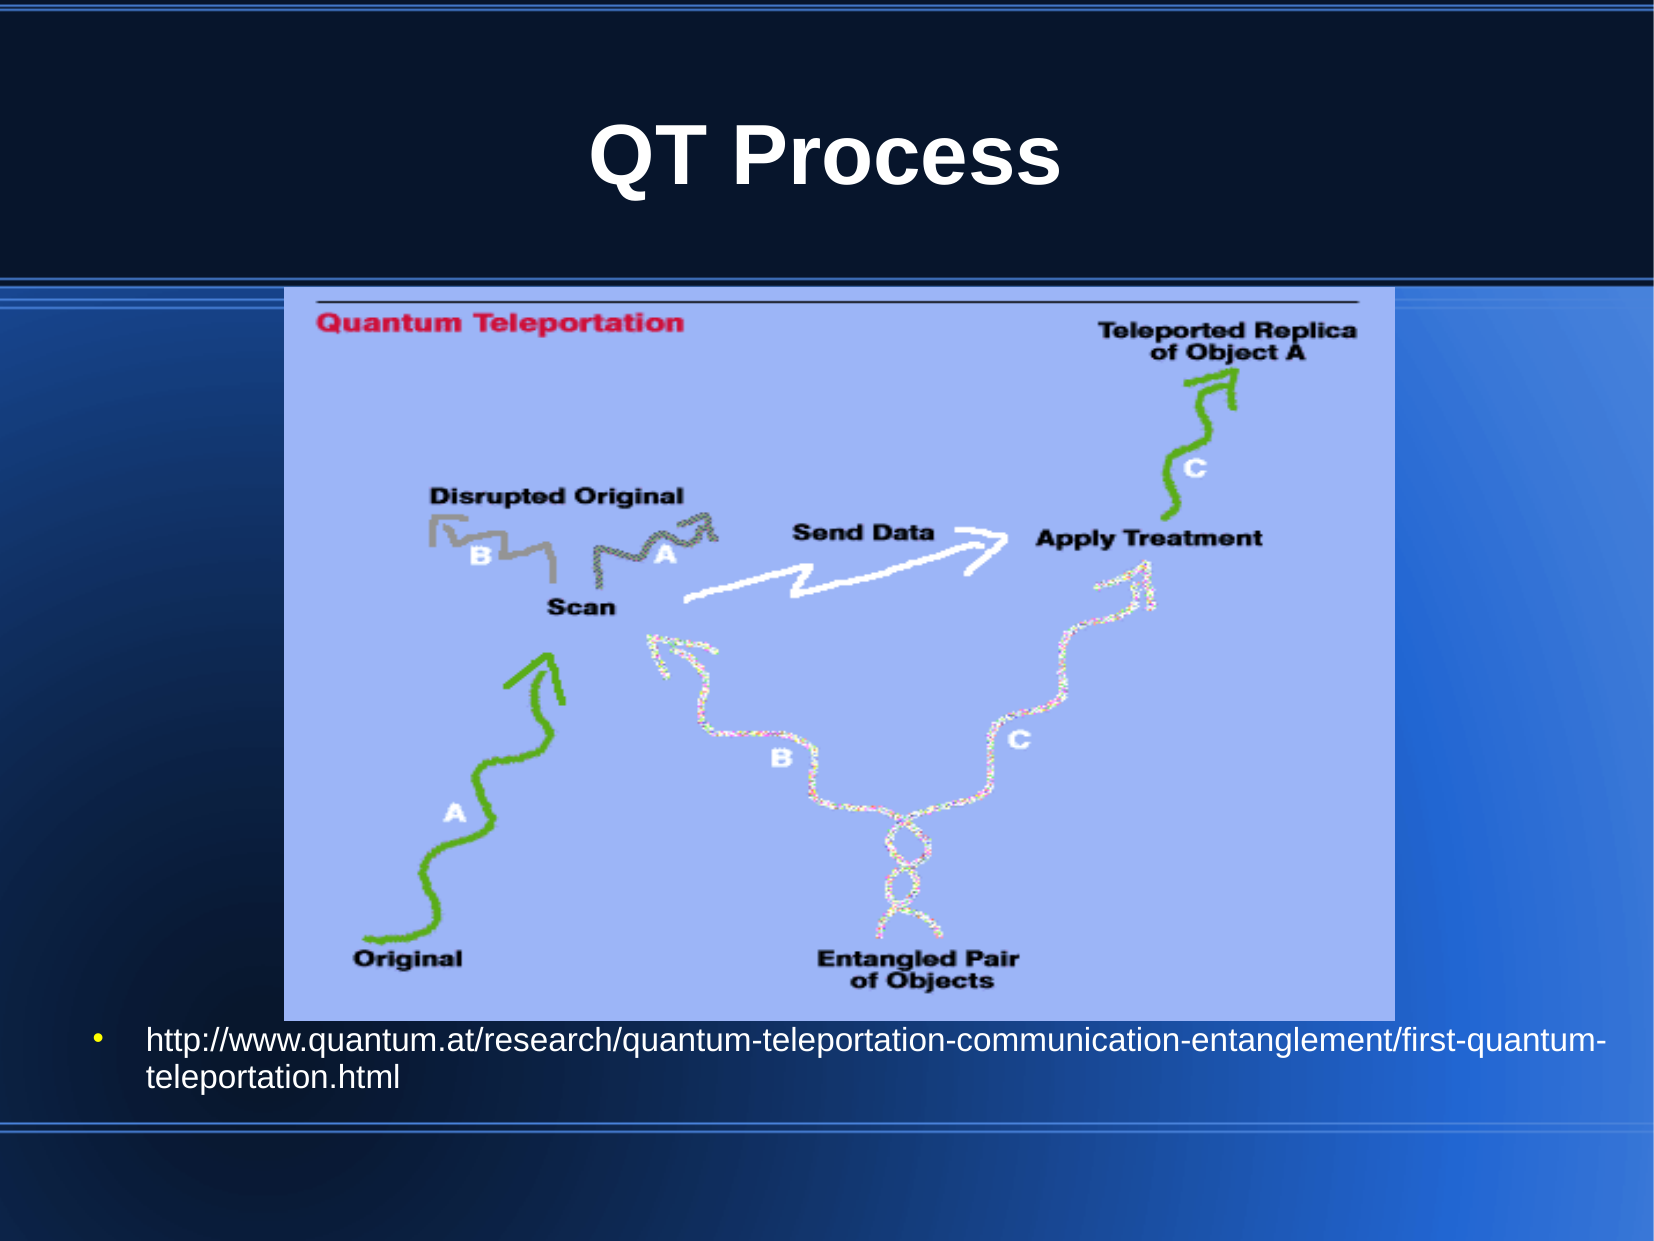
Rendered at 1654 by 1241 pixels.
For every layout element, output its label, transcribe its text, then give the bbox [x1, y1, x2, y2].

picture [0, 0, 1654, 1241]
title QT Process [82, 49, 1571, 257]
list http://www.quantum.at/research/quantum-teleportation-communication-entanglement/first-quantum-teleportation.html [75, 1020, 1654, 1201]
